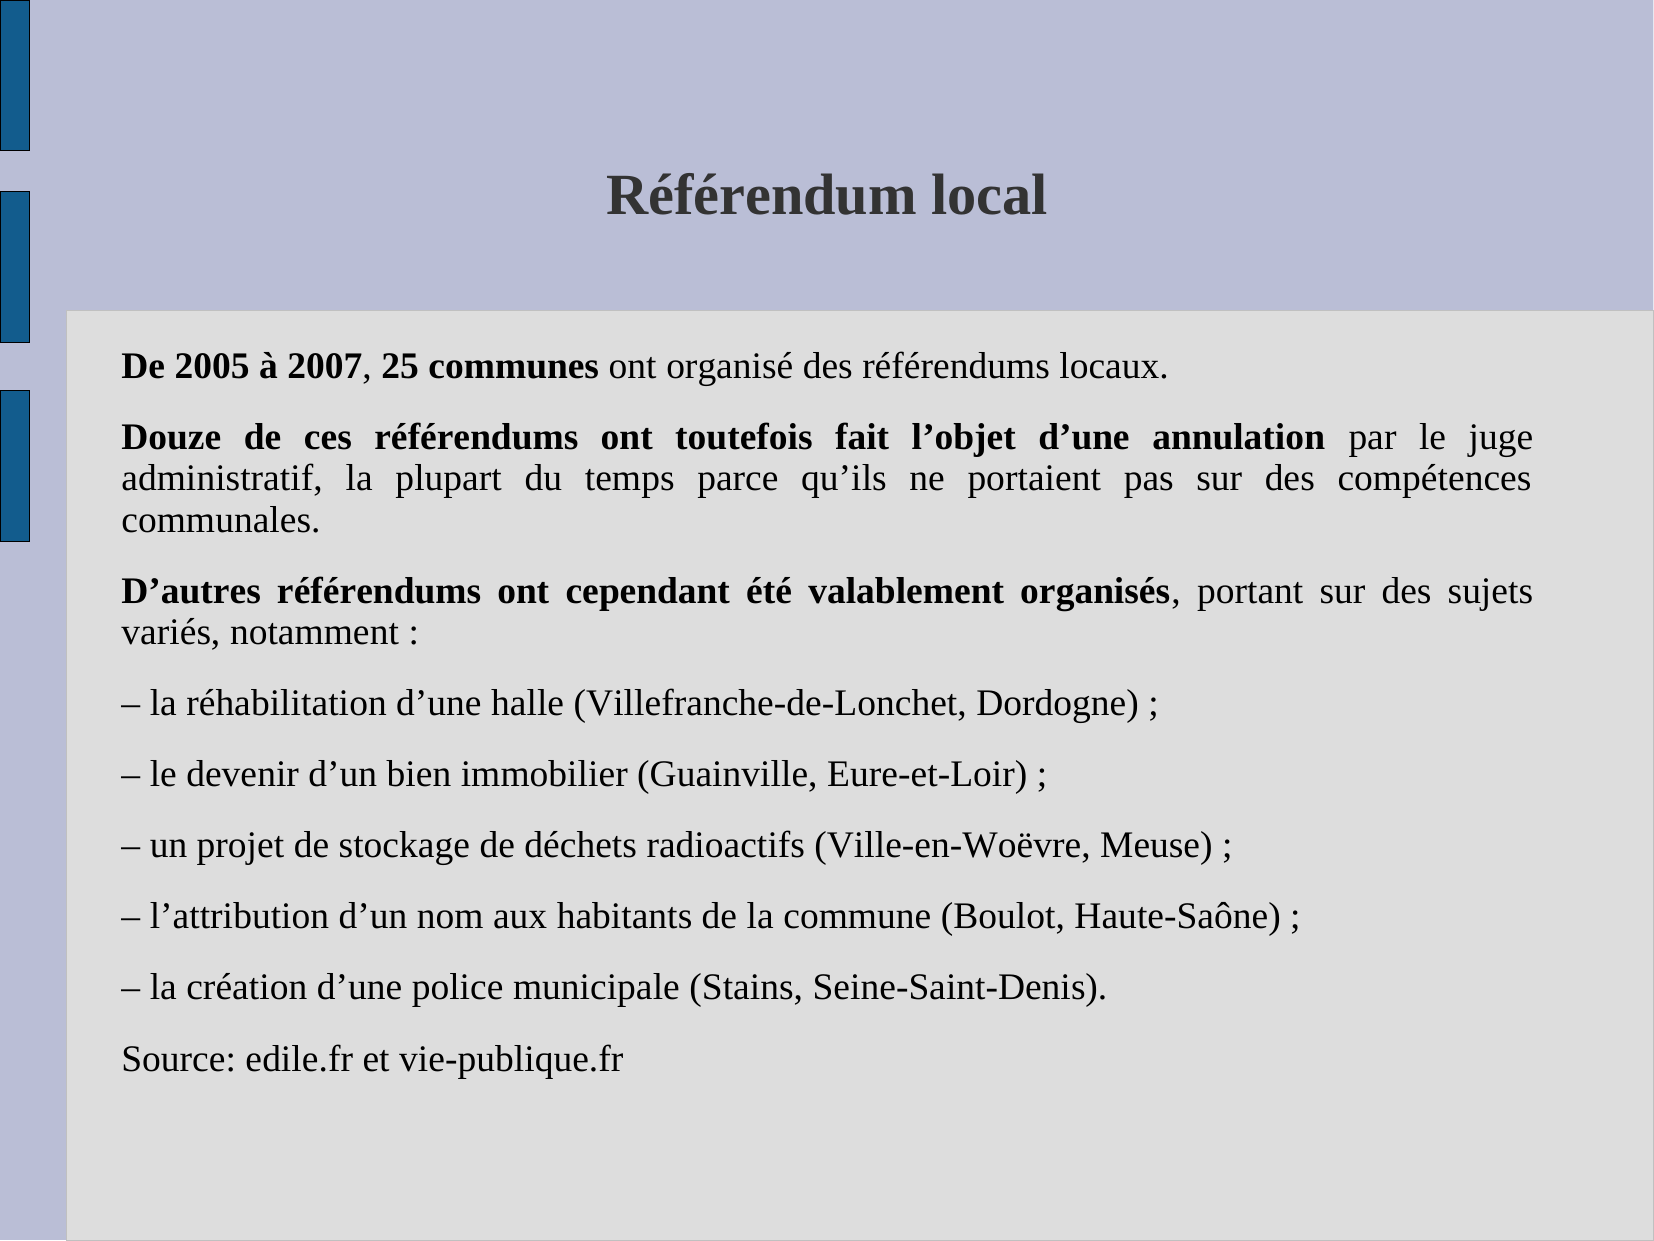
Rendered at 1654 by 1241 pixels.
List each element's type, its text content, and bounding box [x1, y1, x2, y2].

title Référendum local [121, 98, 1534, 291]
list De 2005 à 2007, 25 communes ont organisé des référendums locaux. Douze de ces référendums ont toutefois fait l’objet d’une annulation par le juge administratif, la plupart du temps parce qu’ils ne portaient pas sur des compétences communales. D’autres référendums ont cependant été valablement organisés, portant sur des sujets variés, notamment : – la réhabilitation d’une halle (Villefranche-de-Lonchet, Dordogne) ; – le devenir d’un bien immobilier (Guainville, Eure-et-Loir) ; – un projet de stockage de déchets radioactifs (Ville-en-Woëvre, Meuse) ; – l’attribution d’un nom aux habitants de la commune (Boulot, Haute-Saône) ; – la création d’une police municipale (Stains, Seine-Saint-Denis). Source: edile.fr et vie-publique.fr [121, 344, 1534, 1112]
